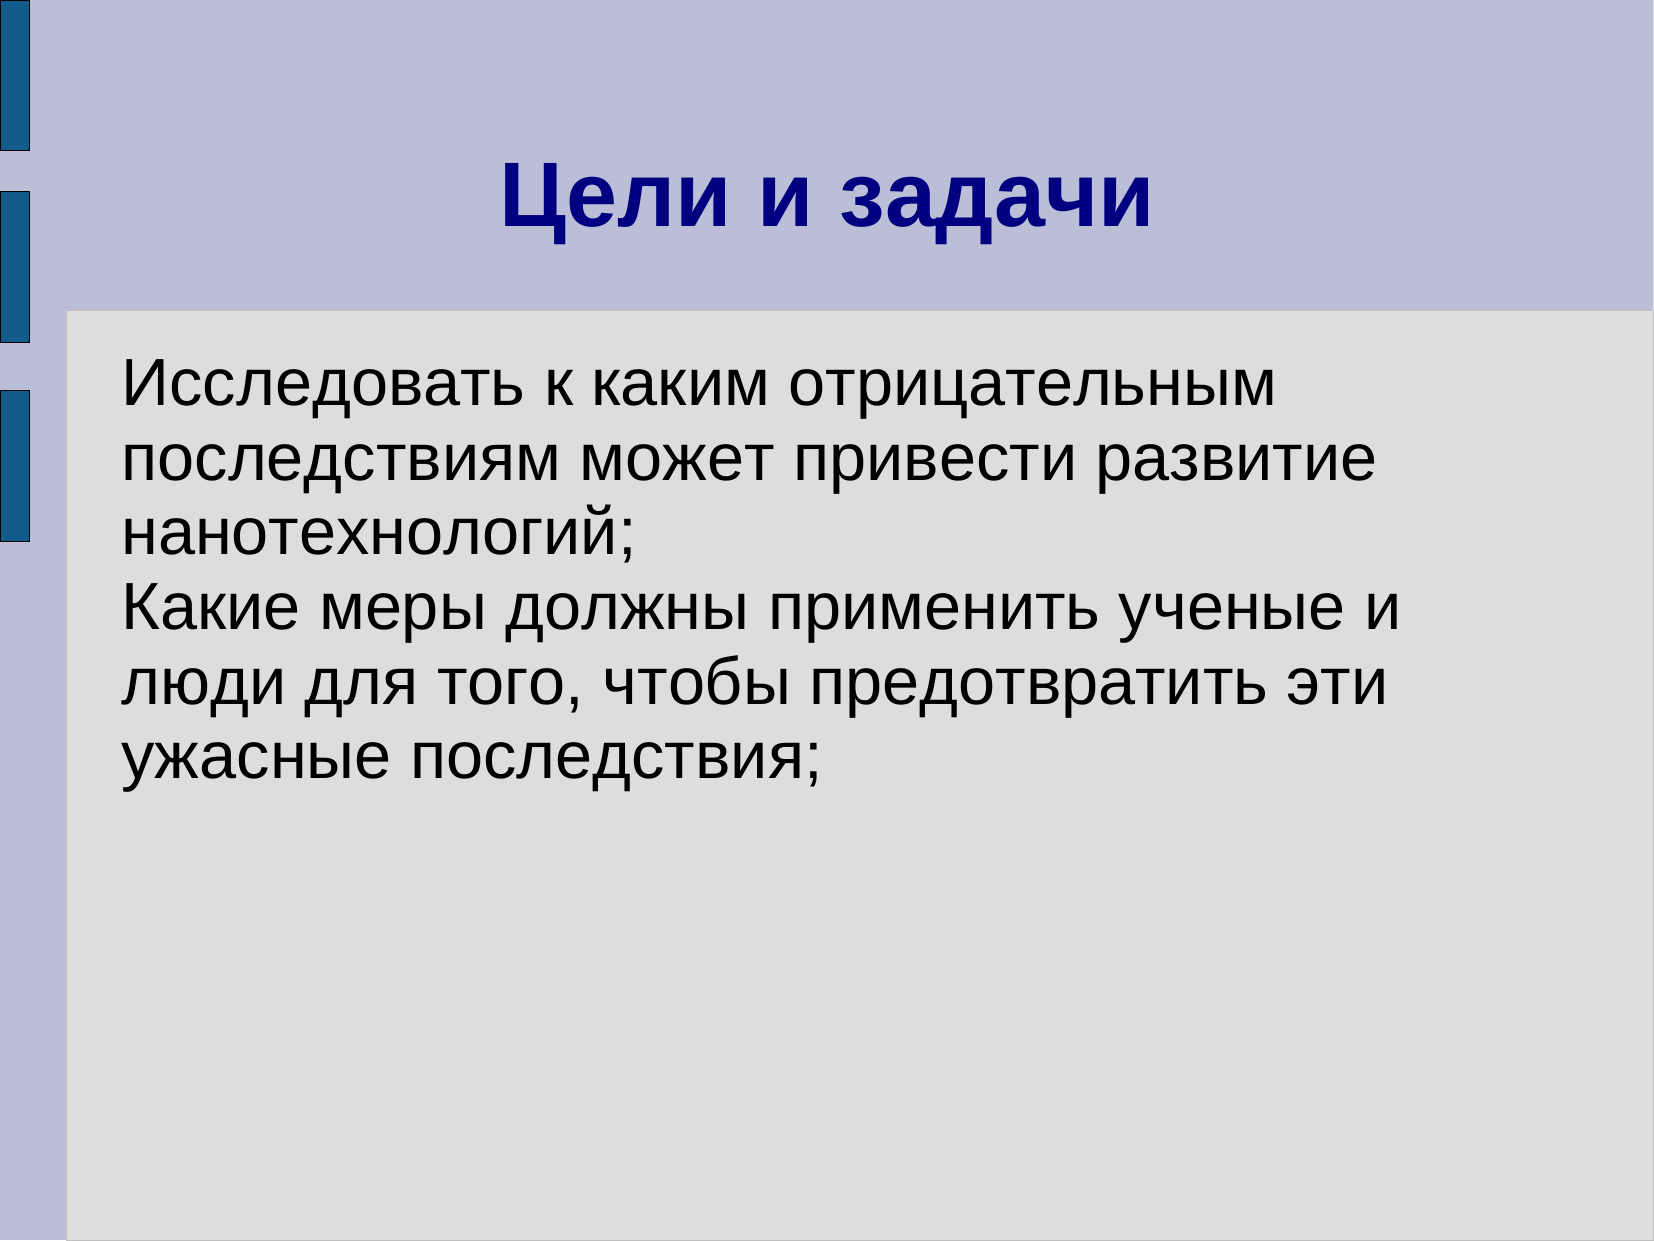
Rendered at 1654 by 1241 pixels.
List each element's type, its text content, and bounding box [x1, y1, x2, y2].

title Цели и задачи [121, 91, 1534, 299]
list Исследовать к каким отрицательным последствиям может привести развитие нанотехнологий; Какие меры должны применить ученые и люди для того, чтобы предотвратить эти ужасные последствия; [121, 344, 1534, 1127]
